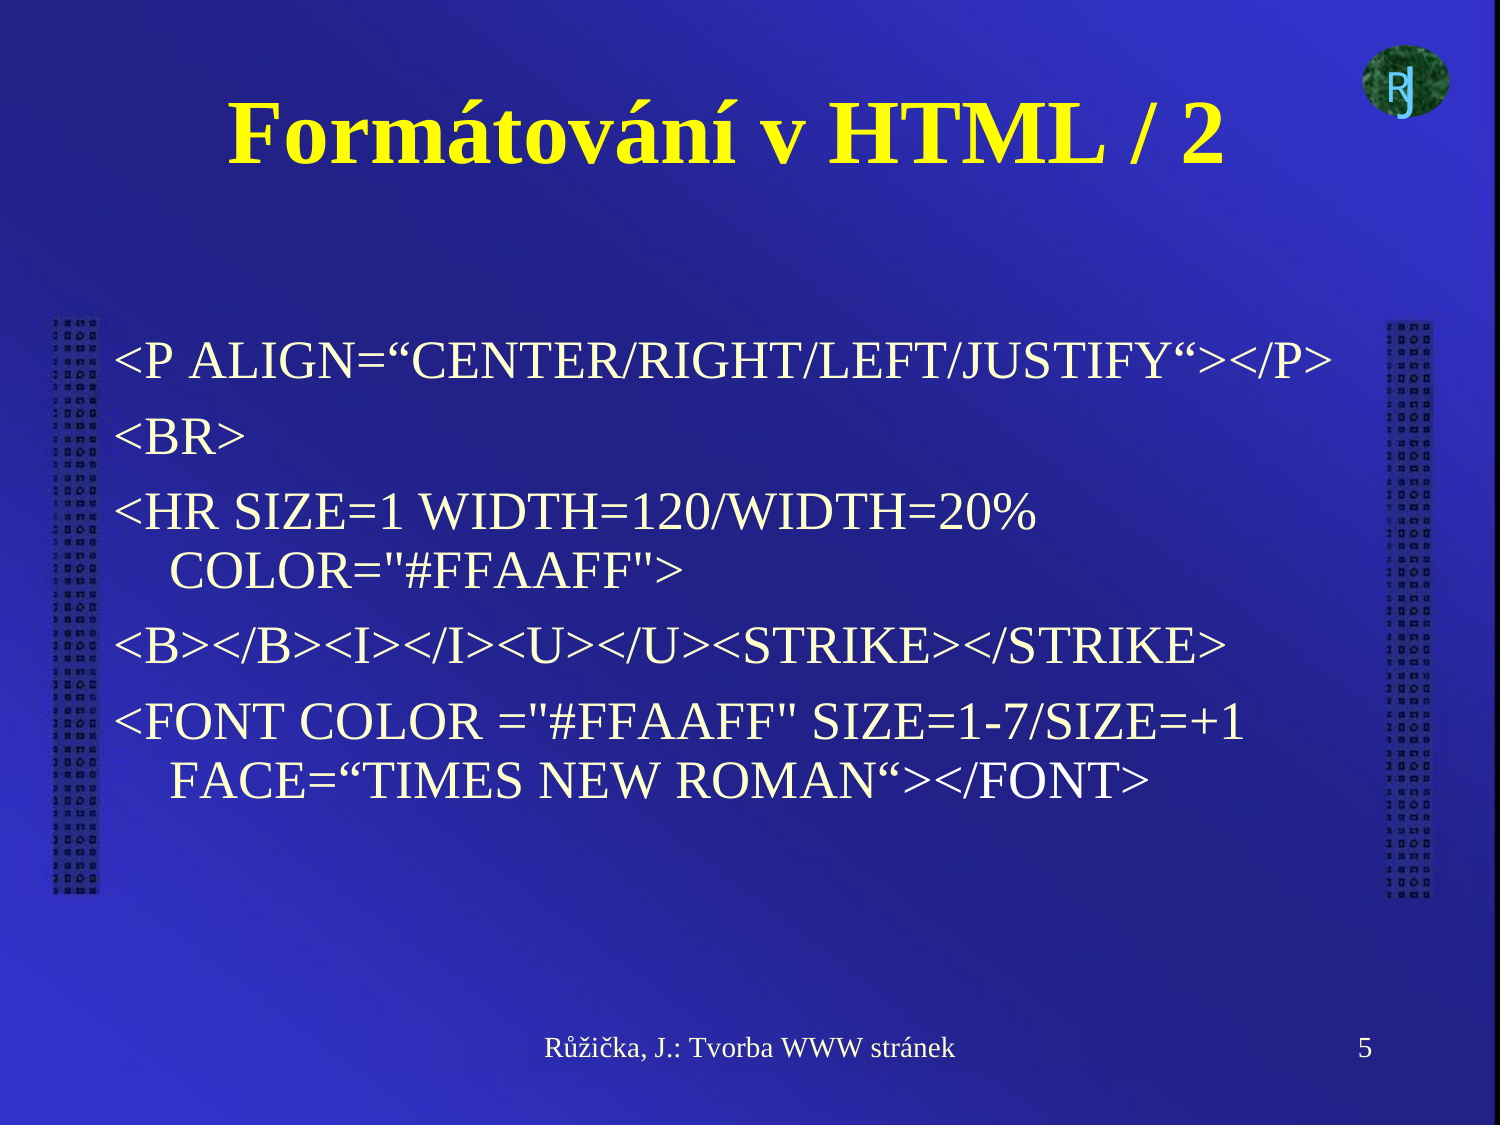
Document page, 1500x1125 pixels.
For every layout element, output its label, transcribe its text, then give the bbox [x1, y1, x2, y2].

text_box J [1388, 39, 1450, 128]
list <P ALIGN=“CENTER/RIGHT/LEFT/JUSTIFY“></P> <BR> <HR SIZE=1 WIDTH=120/WIDTH=20% COLOR="#FFAAFF"> <B></B><I></I><U></U><STRIKE></STRIKE> <FONT COLOR ="#FFAAFF" SIZE=1-7/SIZE=+1 FACE=“TIMES NEW ROMAN“></FONT> [99, 324, 1414, 992]
text_box R [1370, 50, 1432, 116]
picture [0, 0, 1500, 1125]
text_box [1362, 61, 1370, 102]
text_box Růžička, J.: Tvorba WWW stránek [512, 1025, 988, 1101]
title Formátování v HTML / 2 [90, 39, 1366, 228]
text_box 1 [1074, 1025, 1388, 1101]
